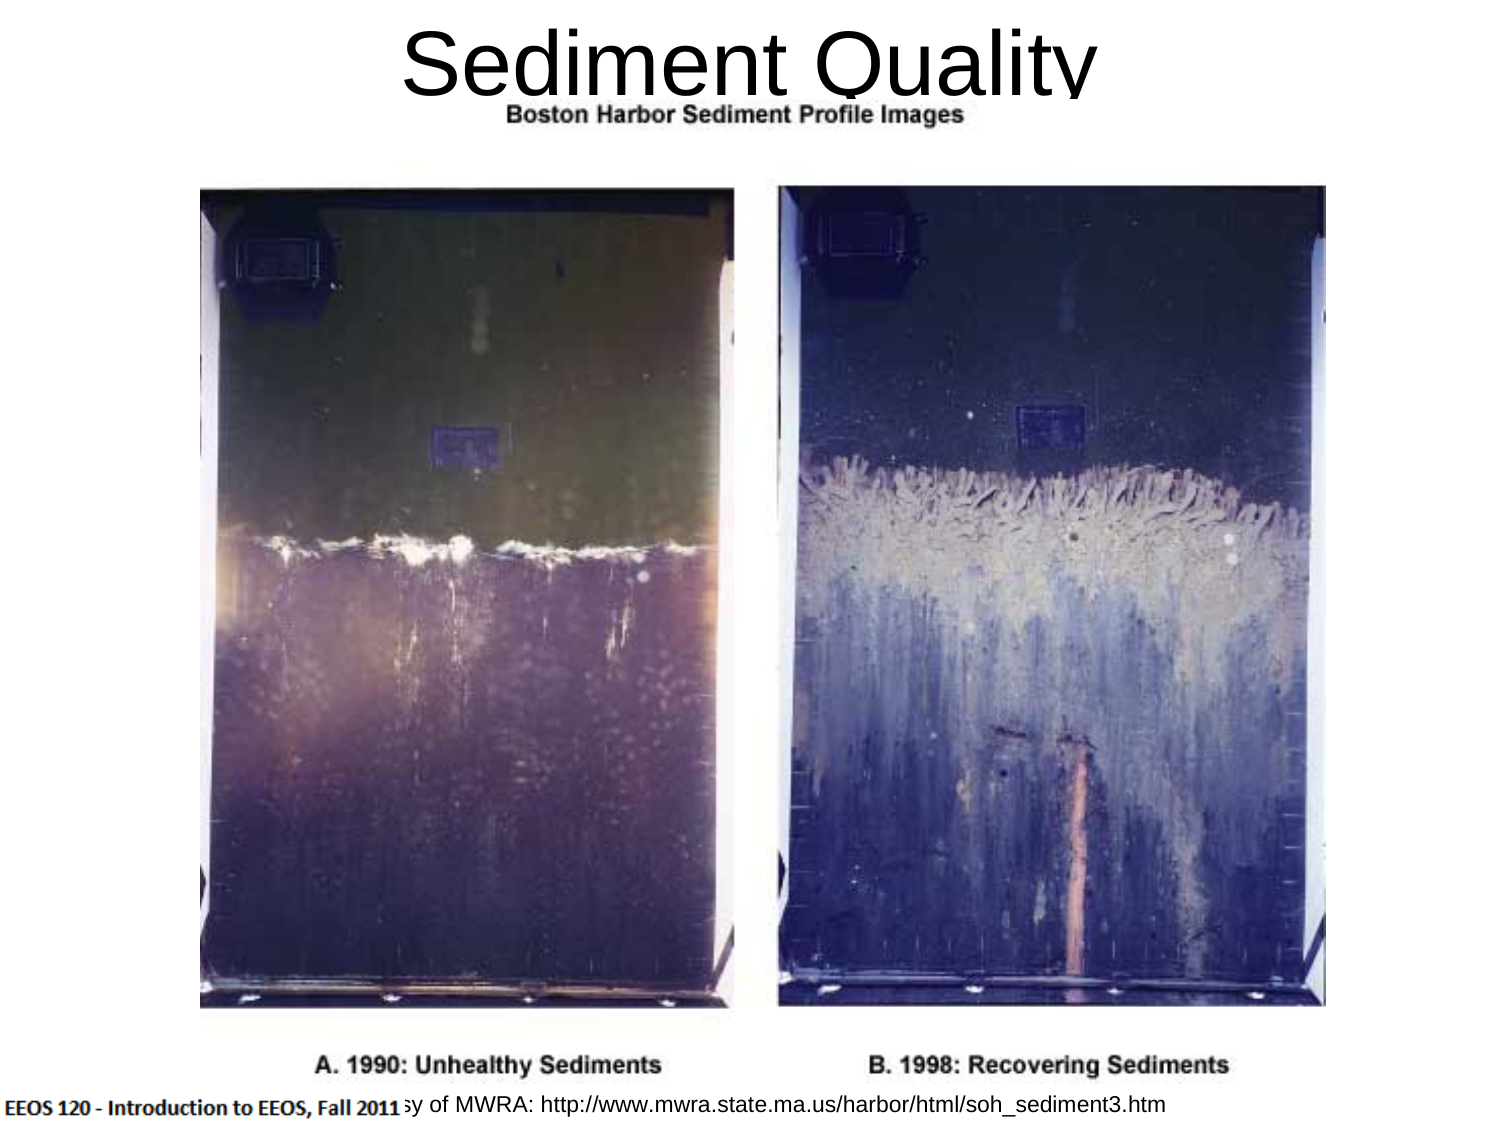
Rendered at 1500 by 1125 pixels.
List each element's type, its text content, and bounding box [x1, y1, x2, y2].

text_box [200, 99, 1326, 1084]
picture [0, 1090, 405, 1125]
title Sediment Quality [75, 0, 1426, 122]
text_box Image courtesy of MWRA: http://www.mwra.state.ma.us/harbor/html/soh_sediment3.htm [250, 1082, 1183, 1125]
